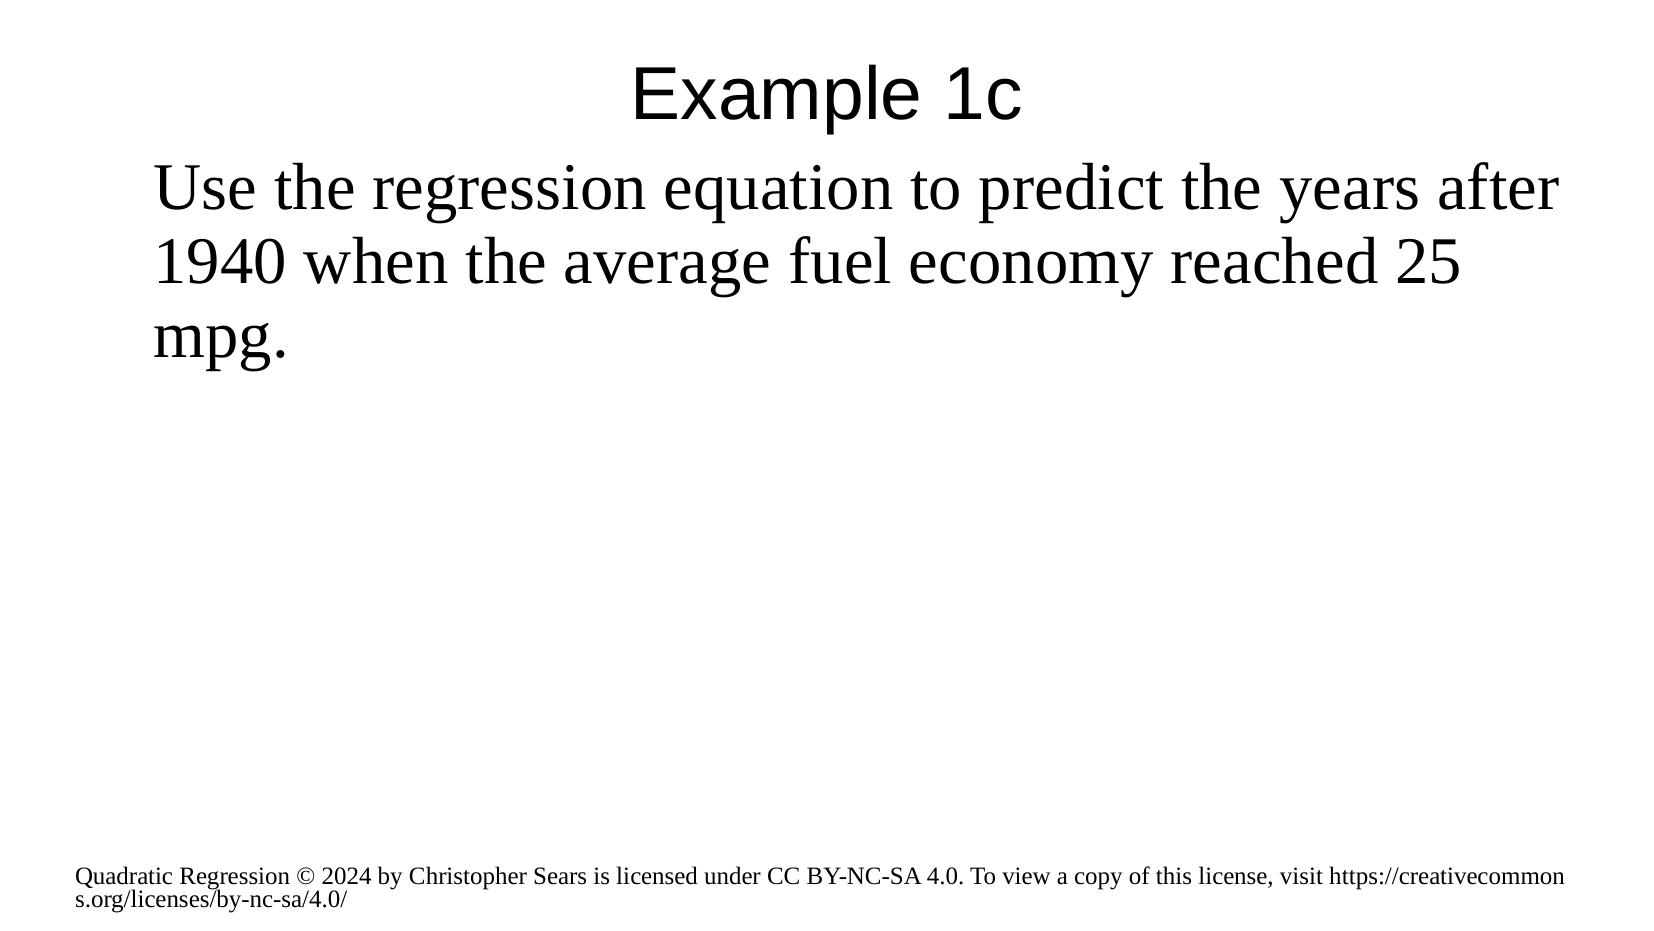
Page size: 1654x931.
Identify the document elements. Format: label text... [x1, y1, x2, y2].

list Use the regression equation to predict the years after 1940 when the average fuel economy reached 25 mpg. [82, 150, 1571, 826]
title Example 1c [82, 37, 1571, 150]
